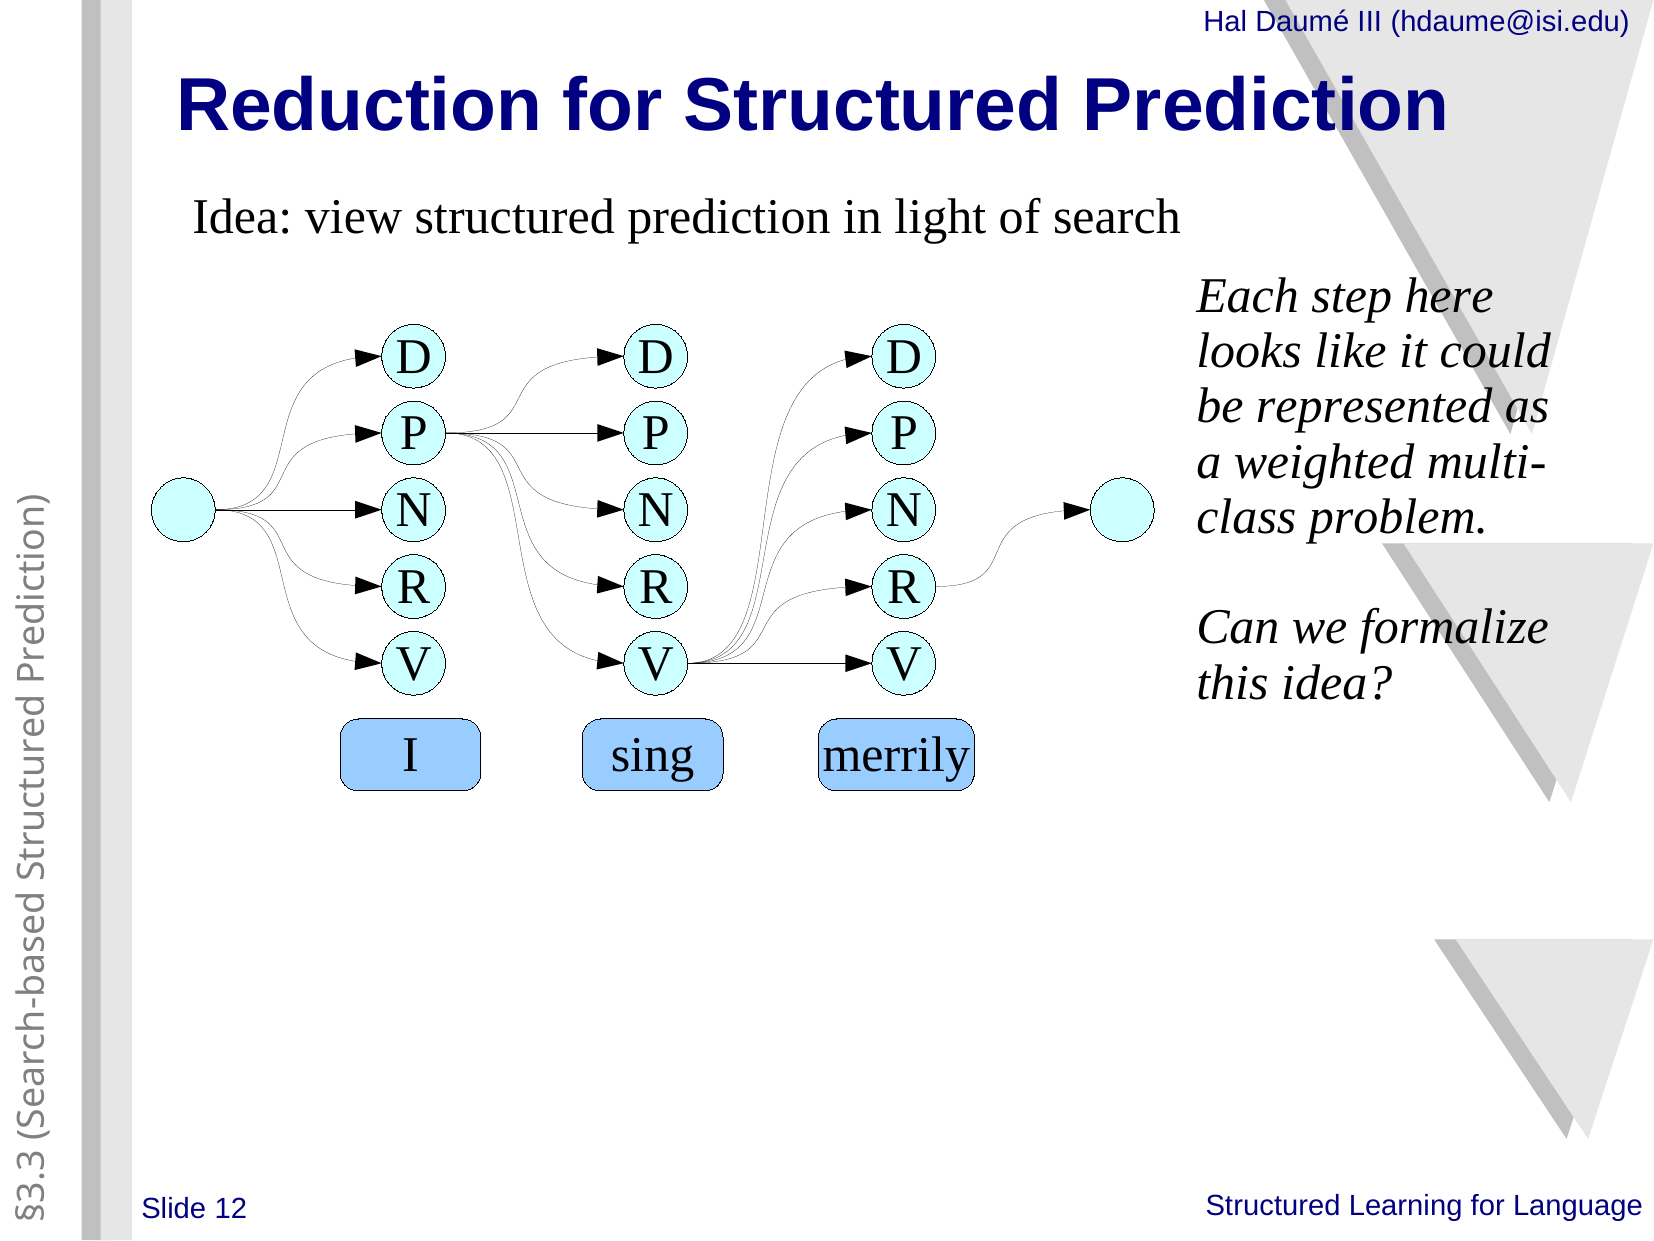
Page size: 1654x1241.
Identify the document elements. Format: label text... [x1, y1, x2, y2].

title Reduction for Structured Prediction [176, 44, 1509, 166]
text_box §3.3 (Search-based Structured Prediction) [3, 521, 64, 1223]
text_box R [381, 554, 446, 619]
text_box merrily [818, 718, 975, 791]
list Idea: view structured prediction in light of search [180, 188, 1512, 1127]
text_box N [871, 477, 936, 542]
text_box P [871, 401, 936, 465]
text_box P [623, 401, 688, 465]
text_box N [381, 477, 446, 542]
text_box N [623, 477, 688, 542]
text_box D [623, 324, 688, 389]
text_box D [381, 324, 446, 389]
text_box V [871, 631, 936, 696]
text_box D [871, 324, 936, 389]
text_box R [871, 554, 936, 619]
text_box [1090, 477, 1155, 542]
text_box V [381, 631, 446, 696]
text_box Each step here looks like it could be represented as a weighted multi-class problem. Can we formalize this idea? [1196, 267, 1558, 746]
text_box I [340, 718, 481, 791]
text_box sing [582, 718, 724, 791]
text_box P [381, 401, 446, 465]
text_box R [623, 554, 688, 619]
text_box V [623, 631, 688, 696]
text_box [151, 477, 216, 542]
